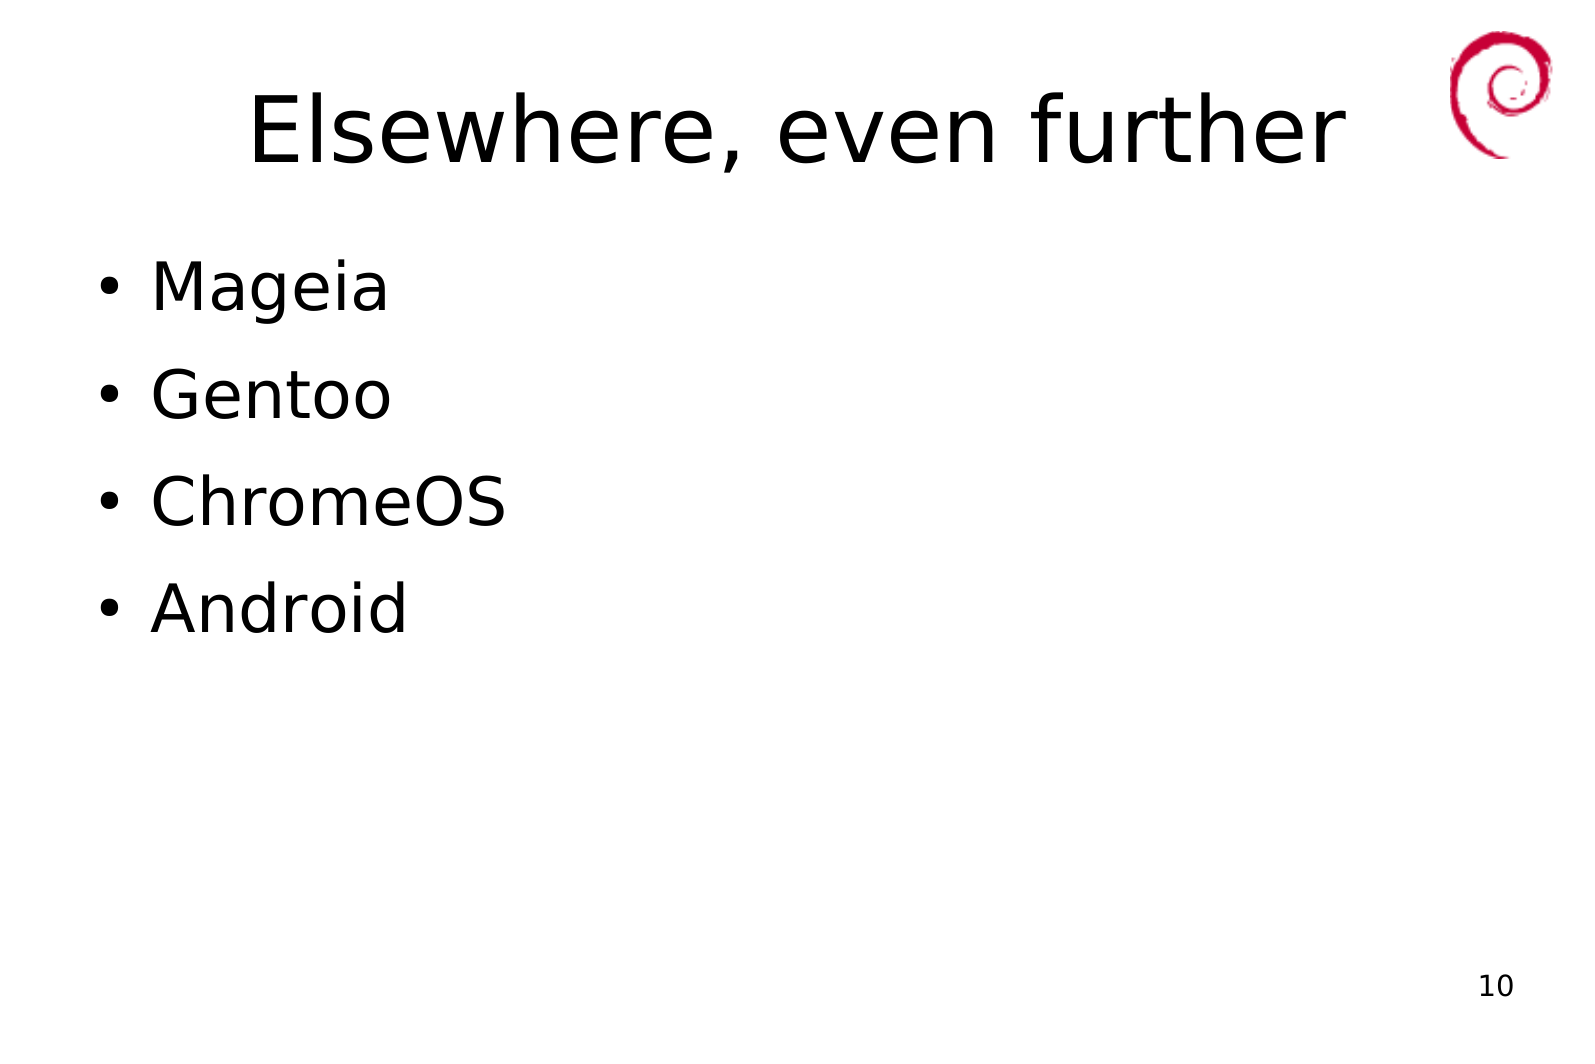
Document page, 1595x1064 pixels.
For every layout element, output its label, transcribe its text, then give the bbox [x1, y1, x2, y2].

list Mageia Gentoo ChromeOS Android [79, 248, 1515, 936]
title Elsewhere, even further [79, 49, 1515, 213]
picture [1450, 31, 1555, 159]
